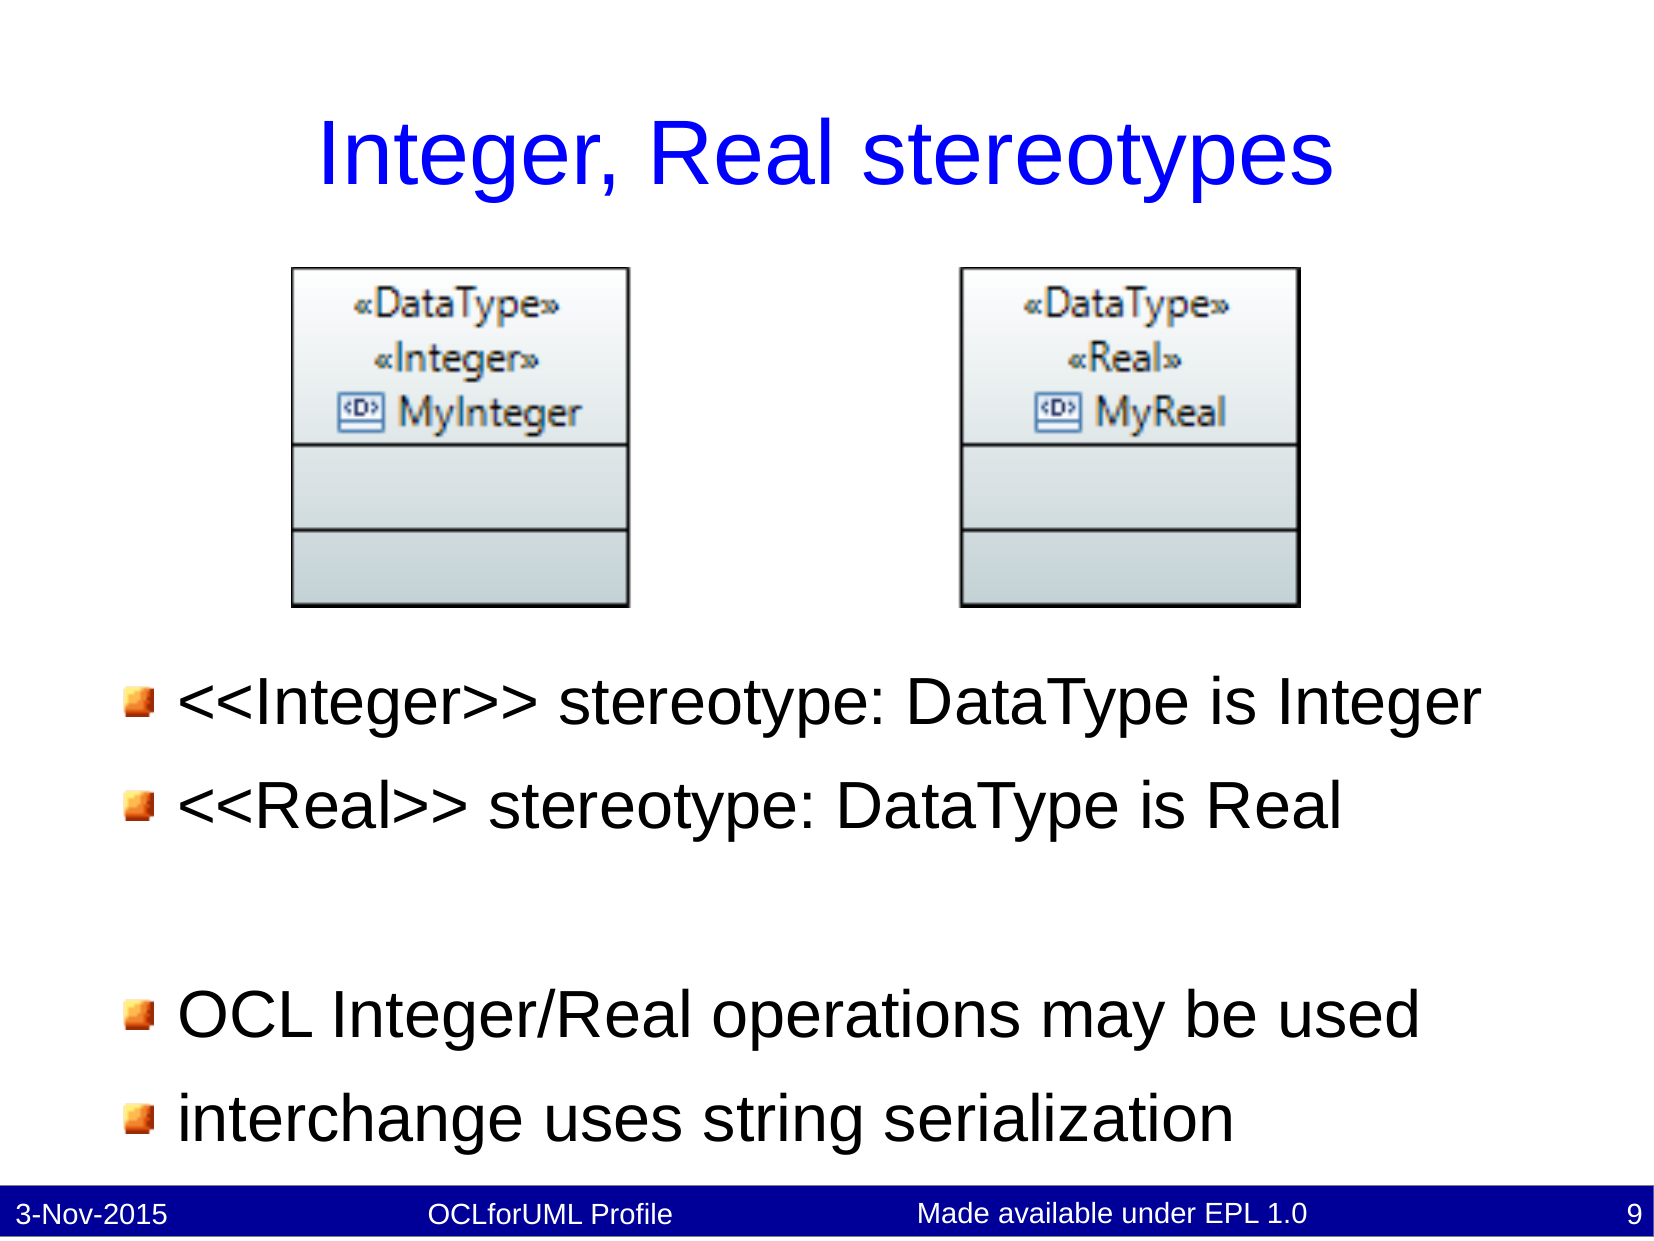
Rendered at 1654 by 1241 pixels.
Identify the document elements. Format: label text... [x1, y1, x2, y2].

title Integer, Real stereotypes [82, 49, 1571, 257]
picture [291, 267, 1301, 608]
list <<Integer>> stereotype: DataType is Integer <<Real>> stereotype: DataType is Real OCL Integer/Real operations may be used interchange uses string serialization [106, 664, 1595, 1172]
